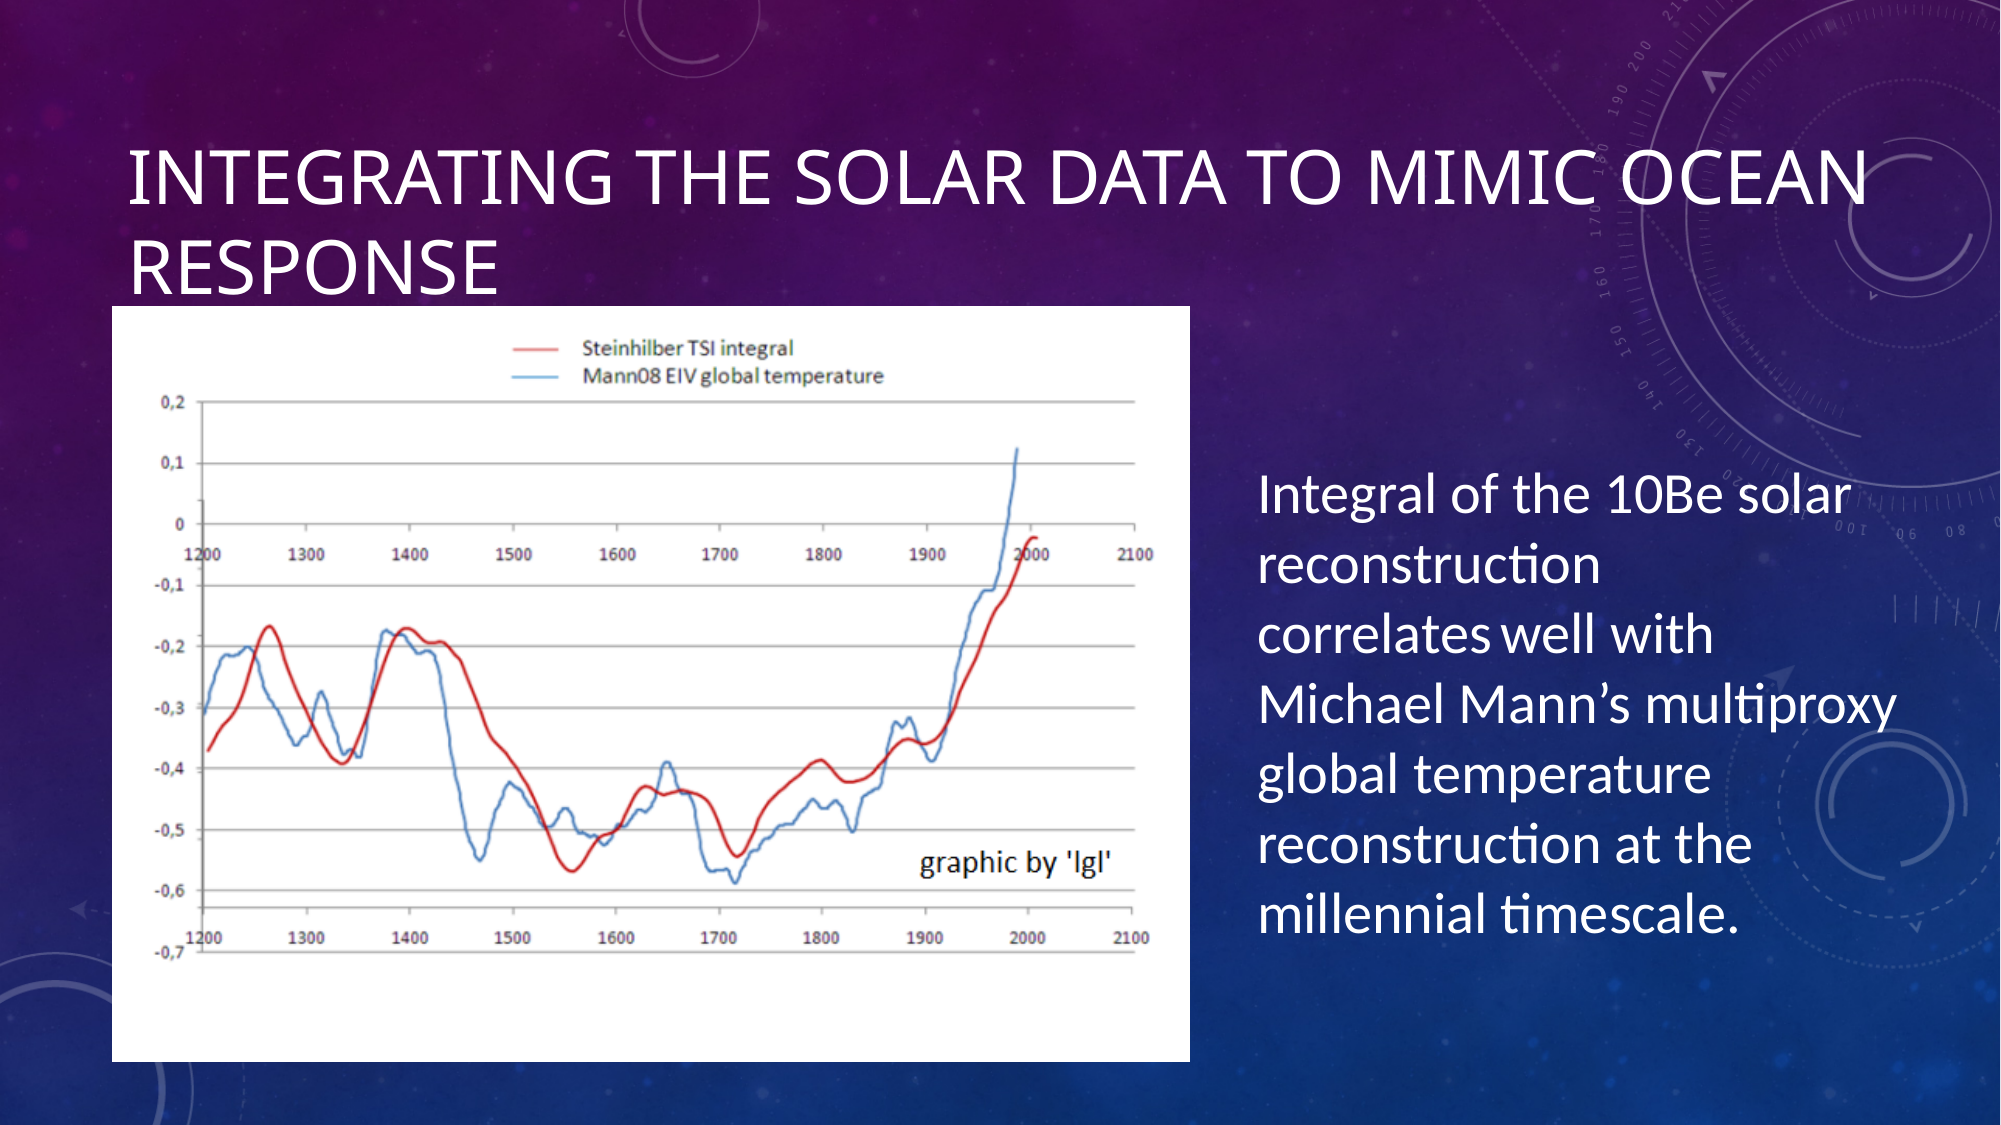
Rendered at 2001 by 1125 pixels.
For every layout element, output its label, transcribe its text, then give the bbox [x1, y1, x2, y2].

title Integrating the solar data to mimic ocean response [112, 99, 1969, 339]
picture [0, 0, 2001, 1125]
text_box Integral of the 10Be solar reconstruction correlates well with Michael Mann’s multiproxy global temperature reconstruction at the millennial timescale. [1242, 447, 1925, 953]
